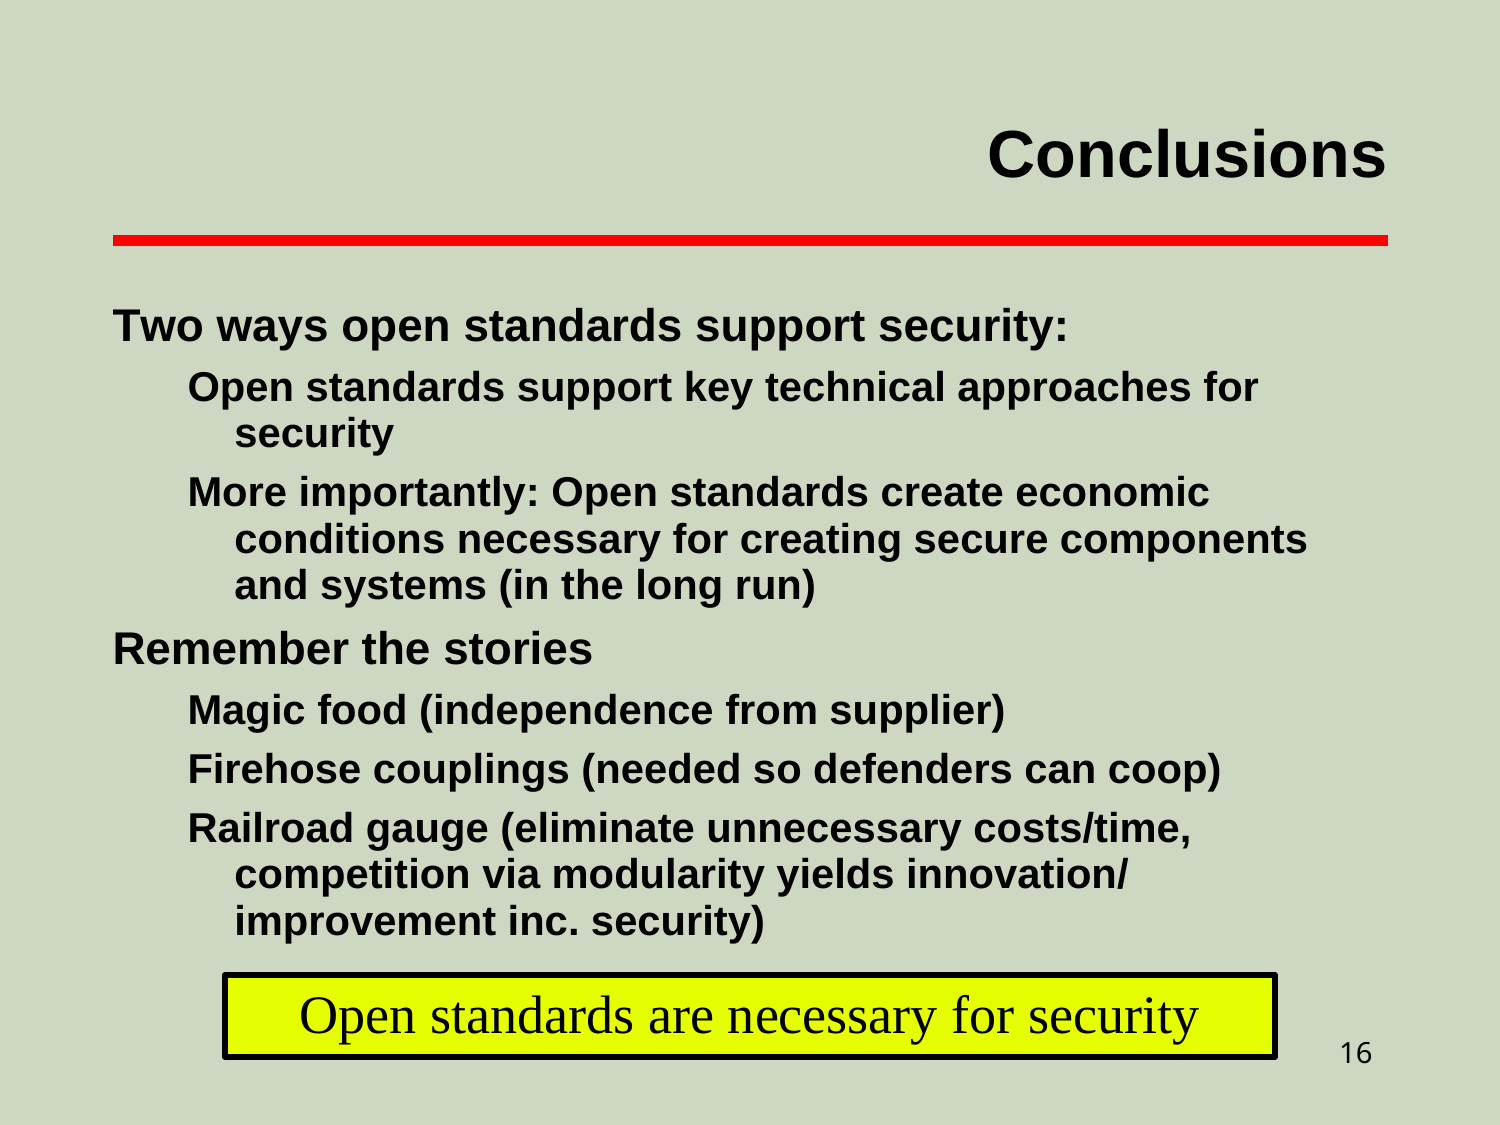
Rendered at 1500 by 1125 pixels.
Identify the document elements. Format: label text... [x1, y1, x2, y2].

title Conclusions [337, 85, 1388, 224]
text_box Open standards are necessary for security [225, 975, 1276, 1057]
list Two ways open standards support security: Open standards support key technical approaches for security More importantly: Open standards create economic conditions necessary for creating secure components and systems (in the long run) Remember the stories Magic food (independence from supplier) Firehose couplings (needed so defenders can coop) Railroad gauge (eliminate unnecessary costs/time, competition via modularity yields innovation/ improvement inc. security) [112, 299, 1388, 1111]
